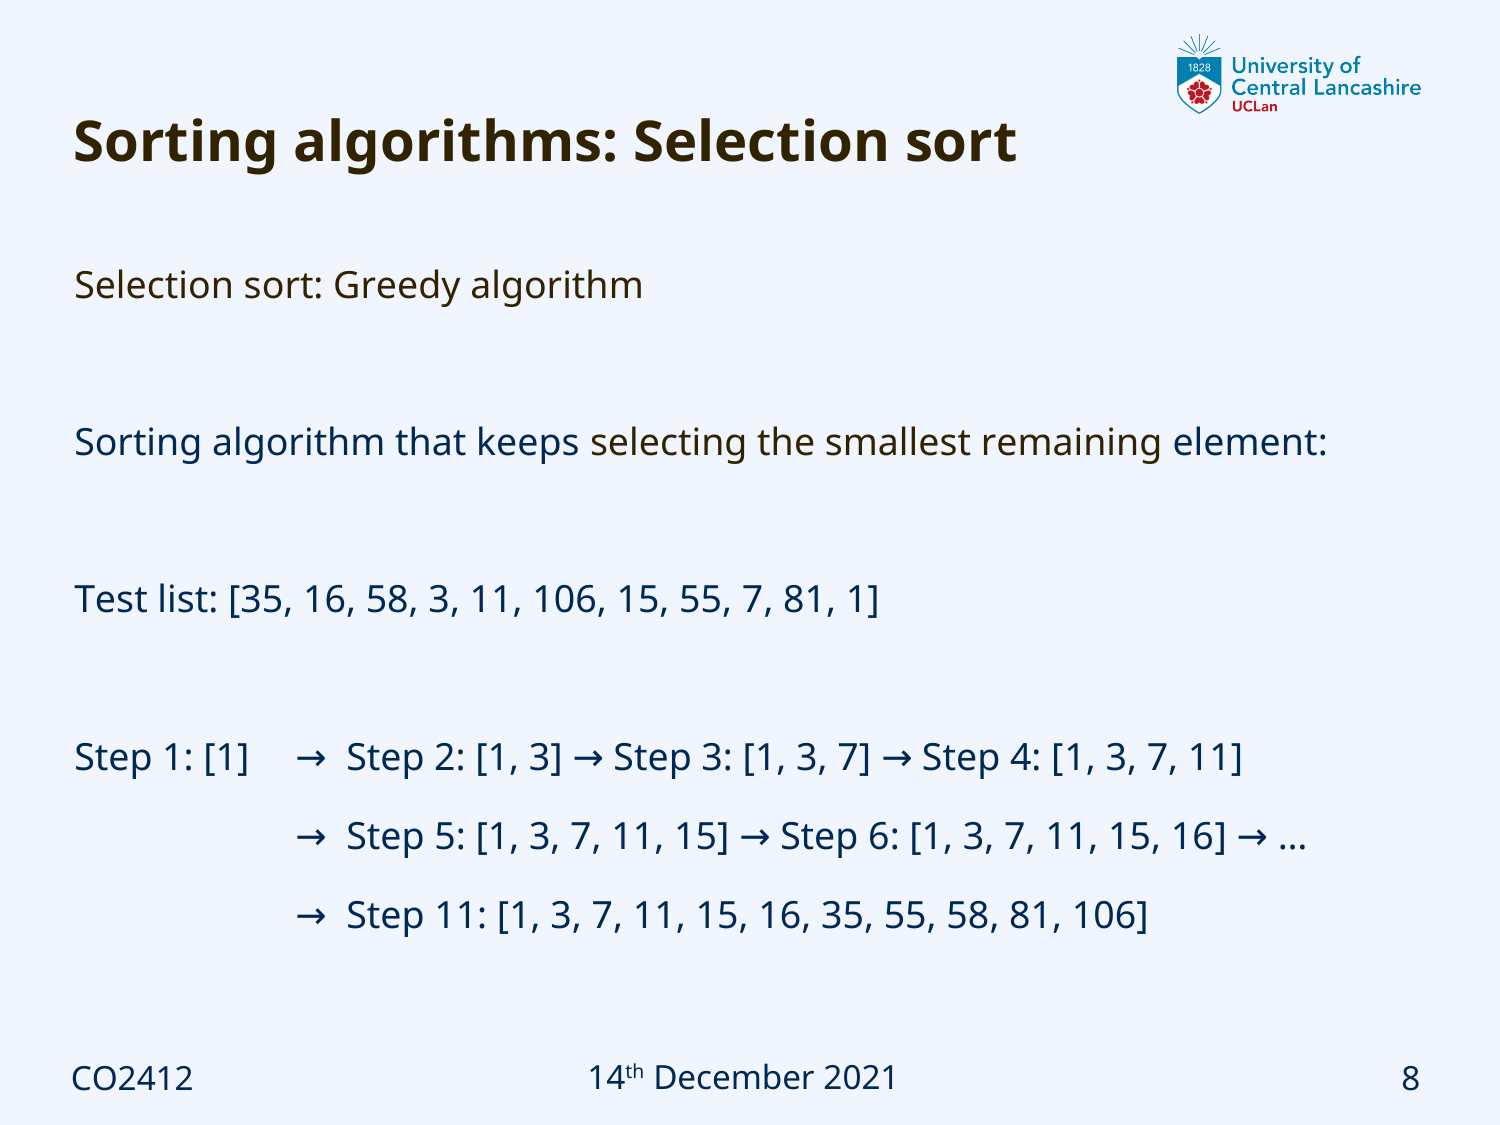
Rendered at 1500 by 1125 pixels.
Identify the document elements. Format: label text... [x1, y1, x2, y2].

text_box Selection sort: Greedy algorithm [59, 246, 1435, 402]
picture [1177, 34, 1421, 54]
text_box Sorting algorithm that keeps selecting the smallest remaining element: Test list: [35, 16, 58, 3, 11, 106, 15, 55, 7, 81, 1] Step 1: [1] → Step 2: [1, 3] → Step 3: [1, 3, 7] → Step 4: [1, 3, 7, 11] → Step 5: [1, 3, 7, 11, 15] → Step 6: [1, 3, 7, 11, 15, 16] → … → Step 11: [1, 3, 7, 11, 15, 16, 35, 55, 58, 81, 106] [59, 402, 1450, 944]
title Sorting algorithms: Selection sort [58, 54, 1500, 224]
